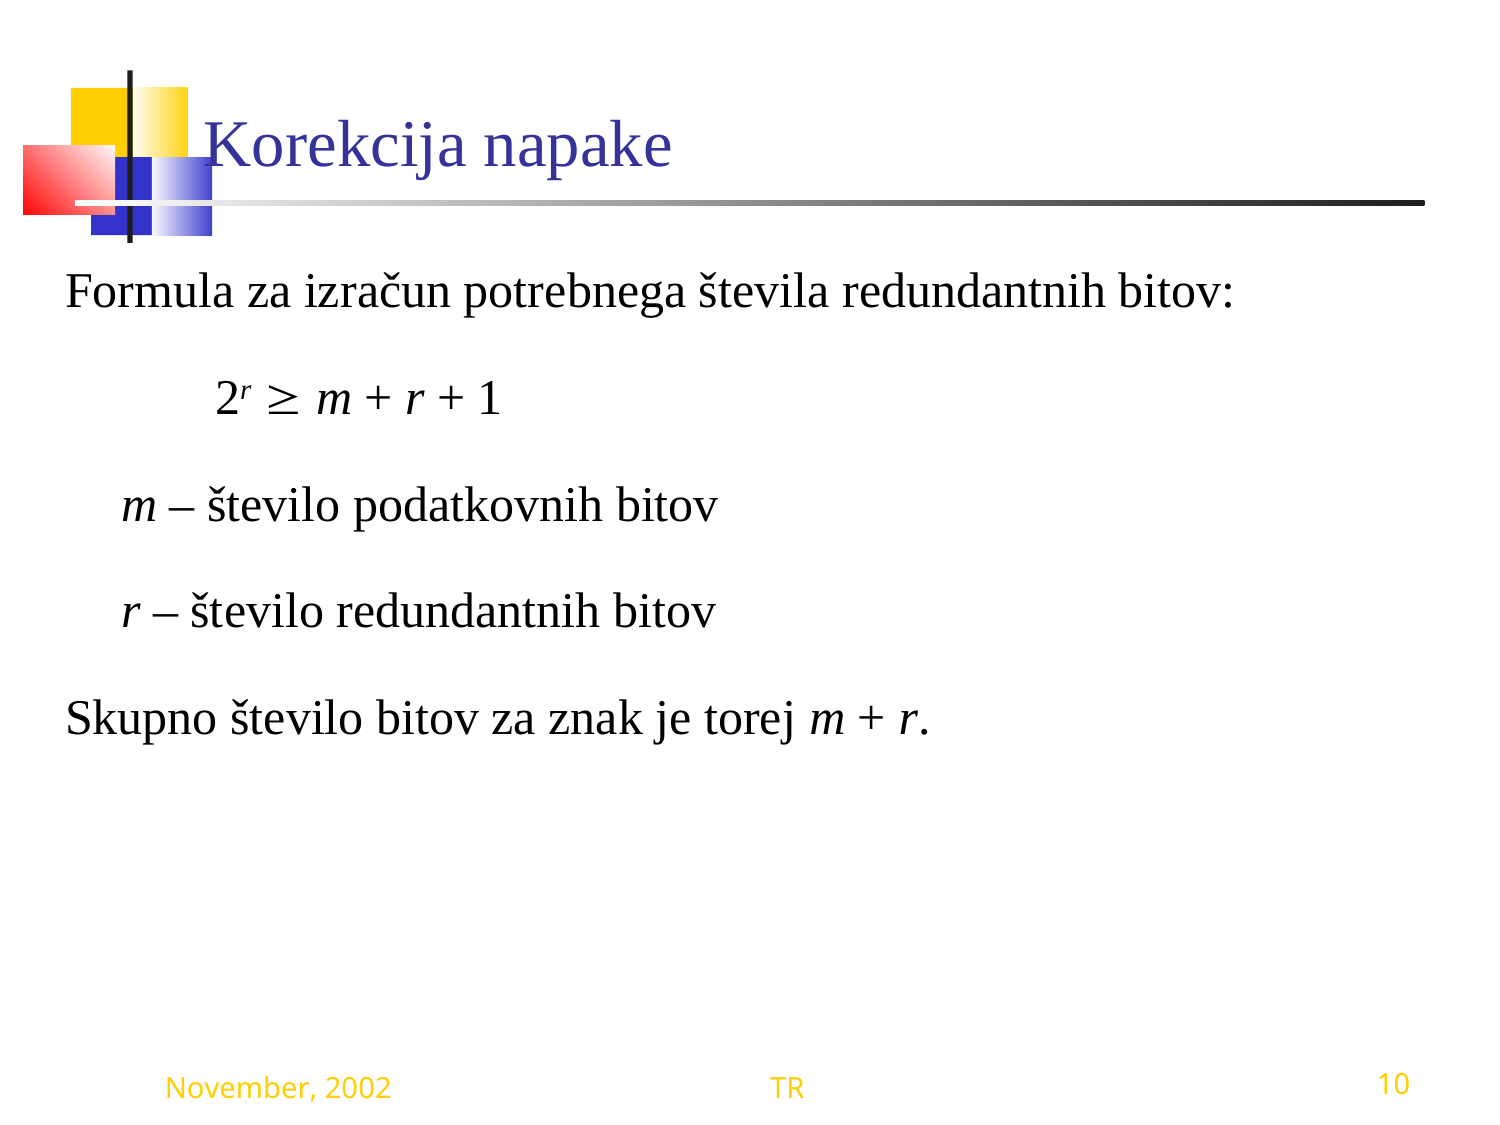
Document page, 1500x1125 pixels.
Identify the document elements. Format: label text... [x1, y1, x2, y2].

title Korekcija napake [188, 92, 1468, 188]
text_box <number> [1112, 1037, 1426, 1113]
list Formula za izračun potrebnega števila redundantnih bitov: 2r  m + r + 1 m – število podatkovnih bitov r – število redundantnih bitov Skupno število bitov za znak je torej m + r. [50, 249, 1469, 1007]
text_box November, 2002 [150, 1037, 463, 1113]
text_box TR [549, 1037, 1026, 1113]
